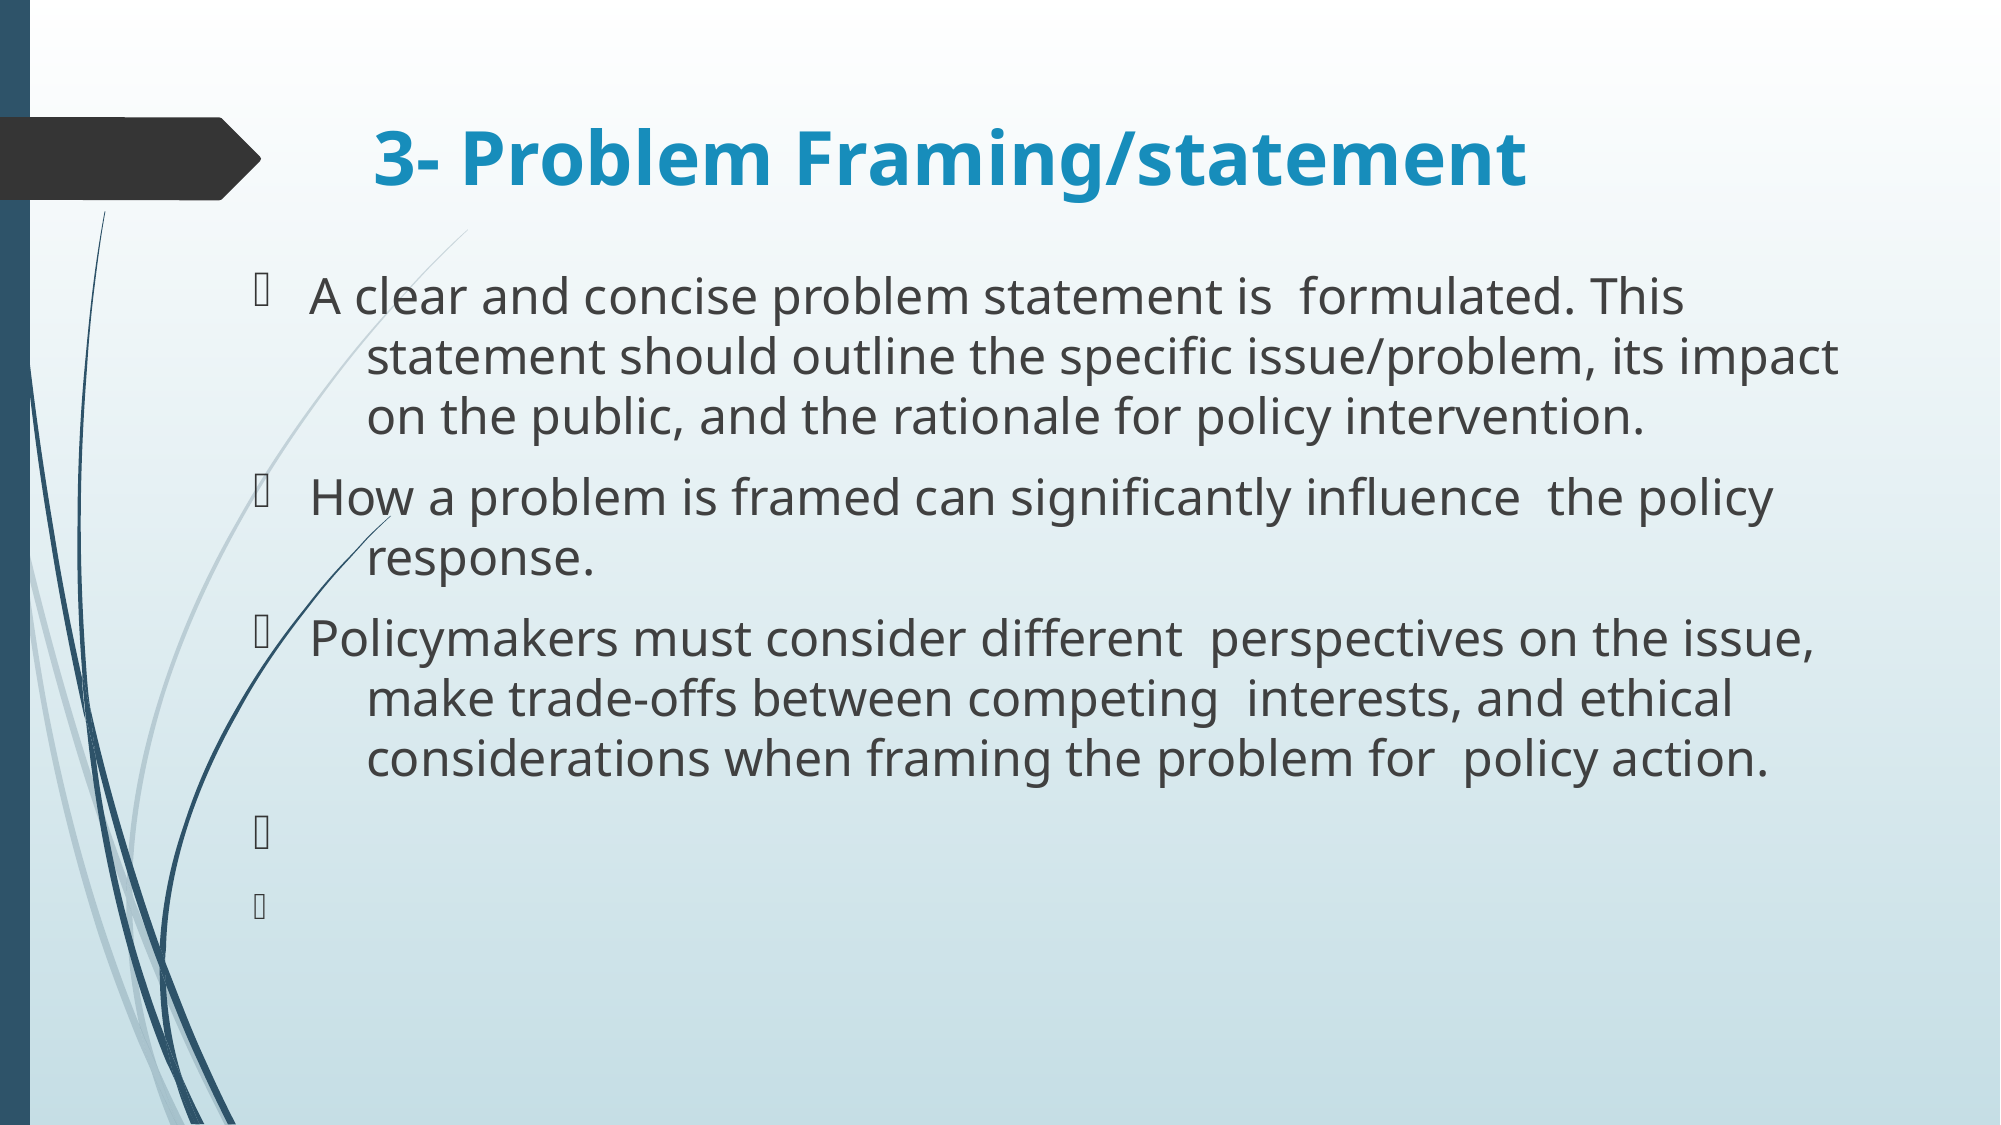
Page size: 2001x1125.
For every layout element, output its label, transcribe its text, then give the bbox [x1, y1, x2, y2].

list A clear and concise problem statement is formulated. This statement should outline the specific issue/problem, its impact on the public, and the rationale for policy intervention. How a problem is framed can significantly influence the policy response. Policymakers must consider different perspectives on the issue, make trade-offs between competing interests, and ethical considerations when framing the problem for policy action. [238, 257, 1888, 970]
title 3- Problem Framing/statement [358, 102, 1762, 257]
